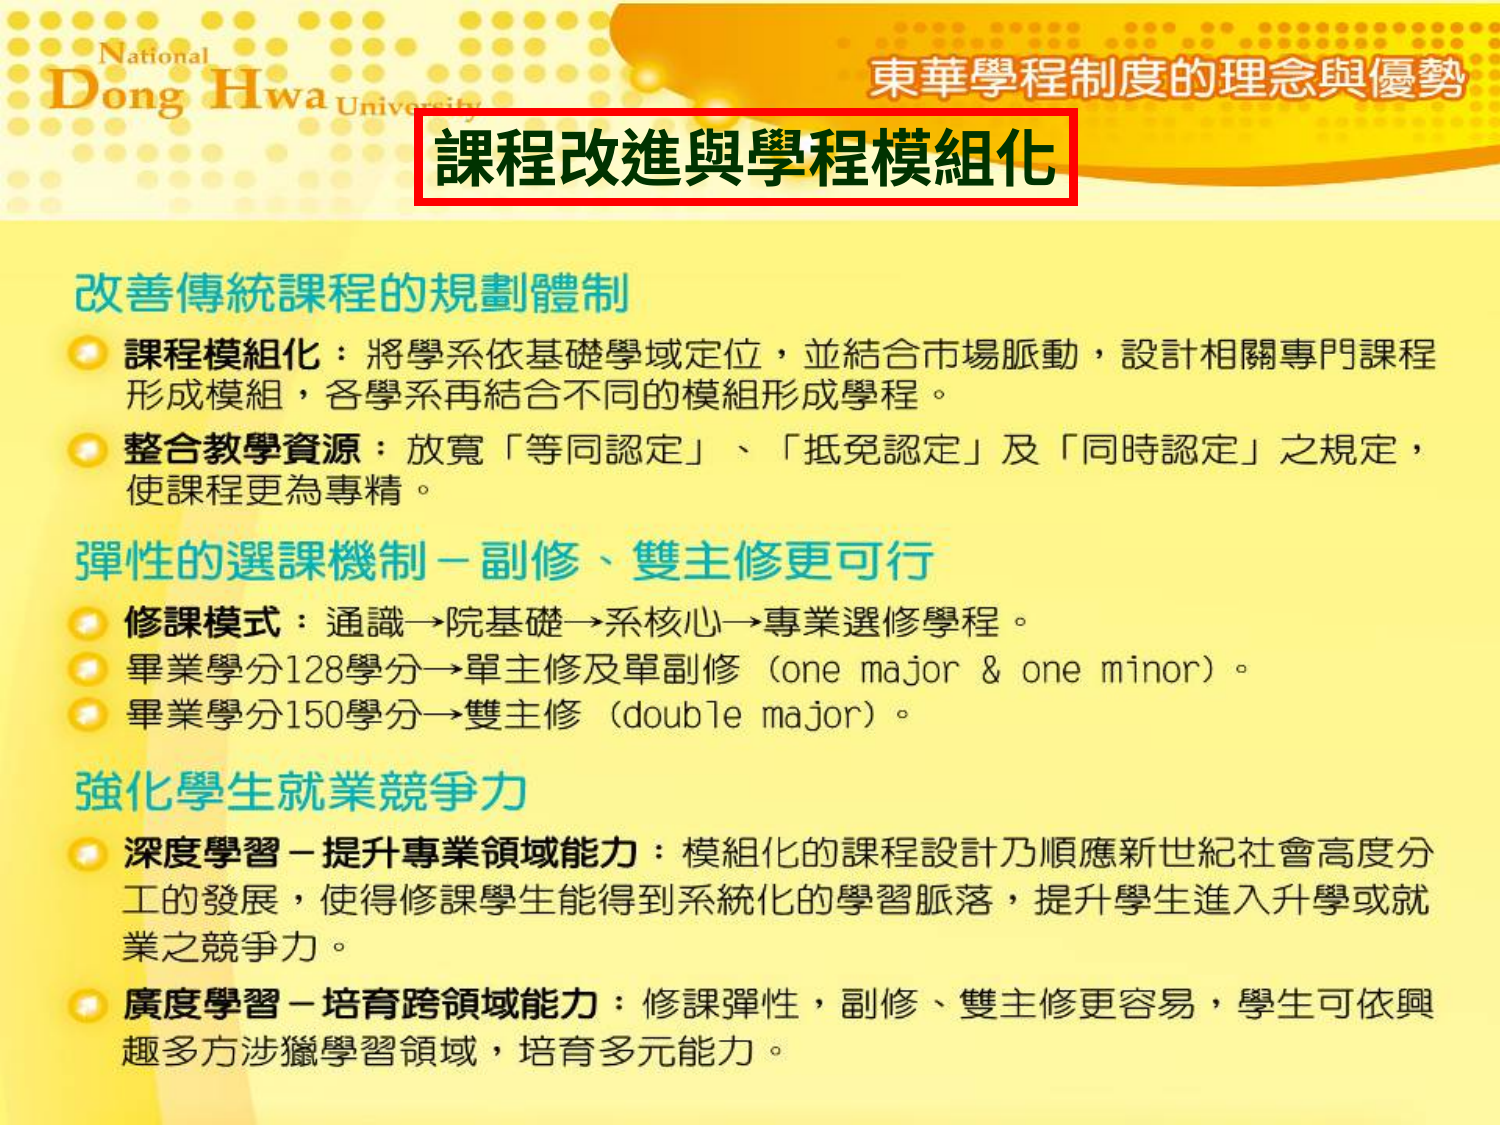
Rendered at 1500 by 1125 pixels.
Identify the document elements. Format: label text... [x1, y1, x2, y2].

text_box 課程改進與學程模組化 [418, 112, 1074, 202]
picture [0, 0, 1500, 1125]
